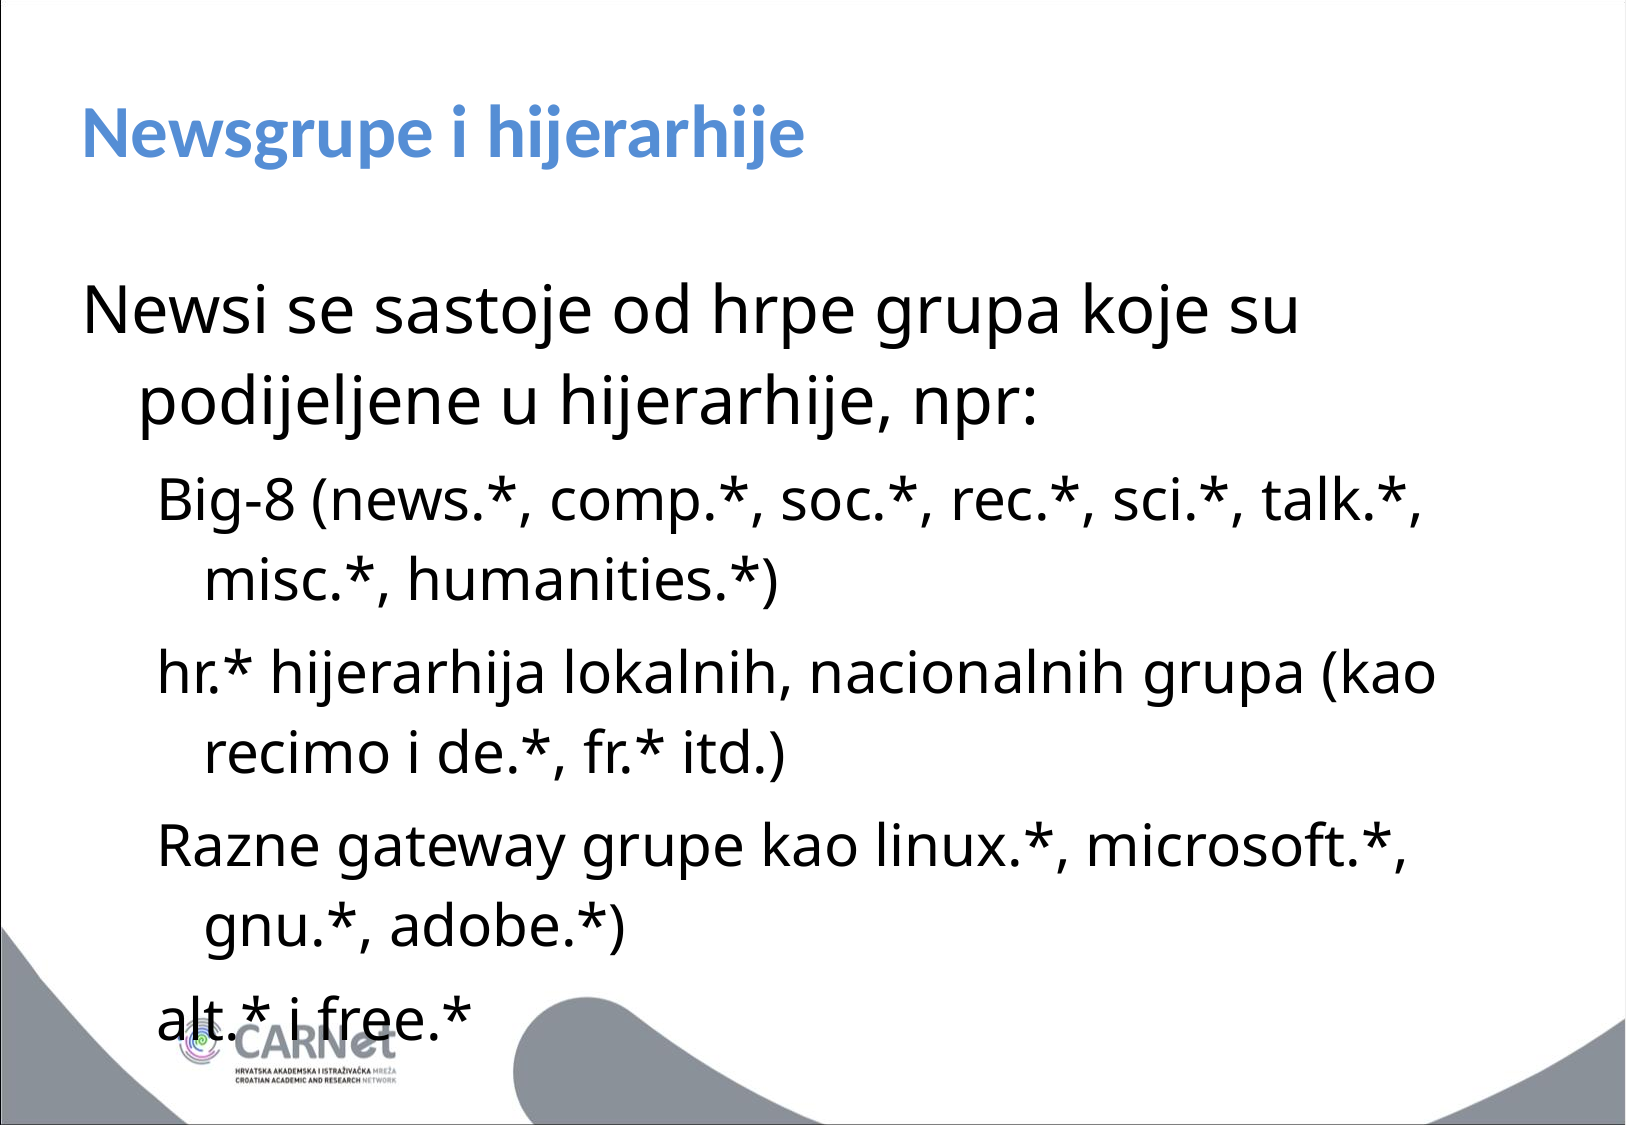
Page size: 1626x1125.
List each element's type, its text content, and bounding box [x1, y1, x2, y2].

picture [0, 0, 1626, 1125]
title Newsgrupe i hijerarhije [81, 52, 1544, 226]
list Newsi se sastoje od hrpe grupa koje su podijeljene u hijerarhije, npr: Big-8 (news.*, comp.*, soc.*, rec.*, sci.*, talk.*, misc.*, humanities.*) hr.* hijerarhija lokalnih, nacionalnih grupa (kao recimo i de.*, fr.* itd.) Razne gateway grupe kao linux.*, microsoft.*, gnu.*, adobe.*) alt.* i free.* [81, 262, 1544, 991]
